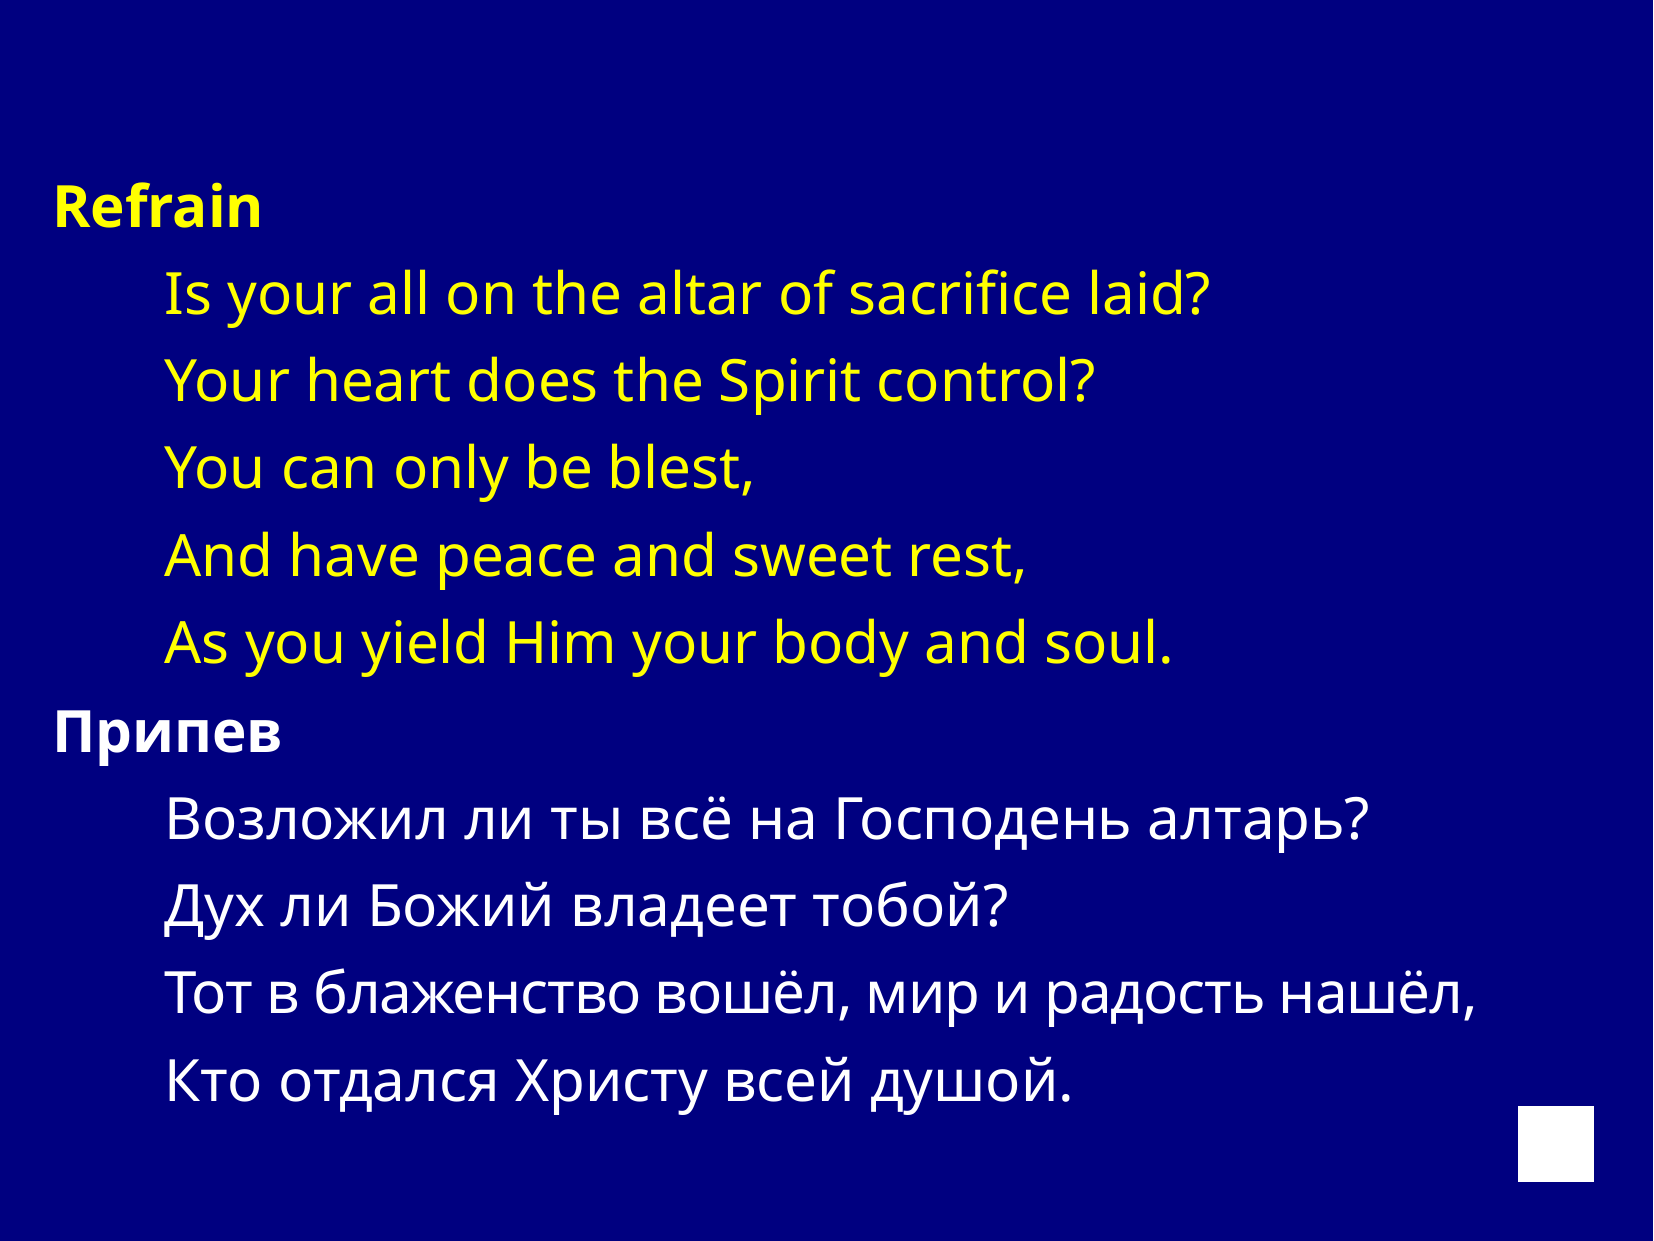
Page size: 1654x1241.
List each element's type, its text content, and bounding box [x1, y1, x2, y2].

text_box Refrain Is your all on the altar of sacrifice laid? Your heart does the Spirit control? You can only be blest, And have peace and sweet rest, As you yield Him your body and soul. [37, 150, 1576, 638]
text_box [1518, 1163, 1594, 1182]
text_box Припев Возложил ли ты всё на Господень алтарь? Дух ли Божий владеет тобой? Тот в блаженство вошёл, мир и радость нашёл, Кто отдался Христу всей душой. [37, 675, 1653, 1163]
